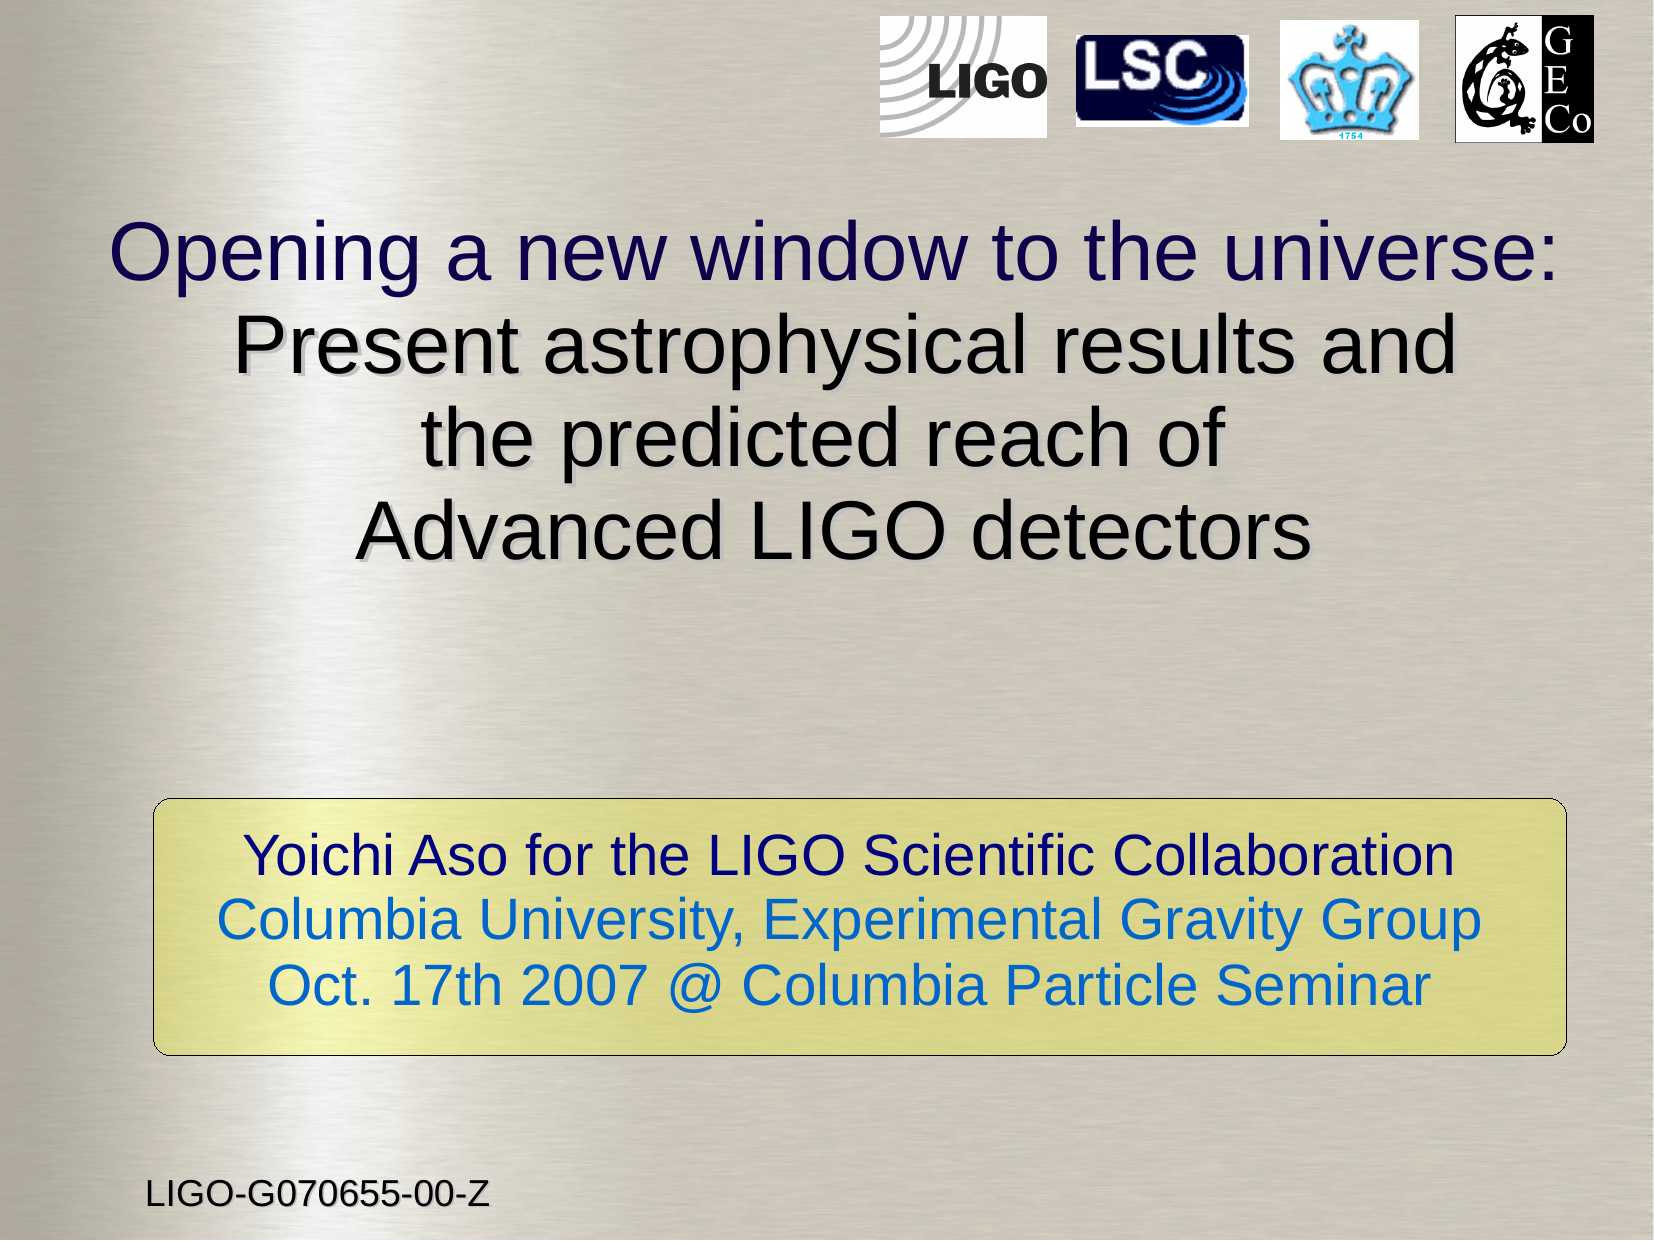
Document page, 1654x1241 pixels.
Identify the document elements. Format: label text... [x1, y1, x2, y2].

chart [880, 16, 1047, 138]
text_box [153, 798, 1567, 1056]
text_box Opening a new window to the universe: Present astrophysical results and the predicted reach of Advanced LIGO detectors [93, 197, 1617, 632]
text_box LIGO-G070655-00-Z [130, 1164, 506, 1222]
chart [1076, 35, 1249, 128]
picture [0, 0, 1654, 1240]
text_box Yoichi Aso for the LIGO Scientific Collaboration Columbia University, Experimental Gravity Group Oct. 17th 2007 @ Columbia Particle Seminar [201, 814, 1498, 1025]
